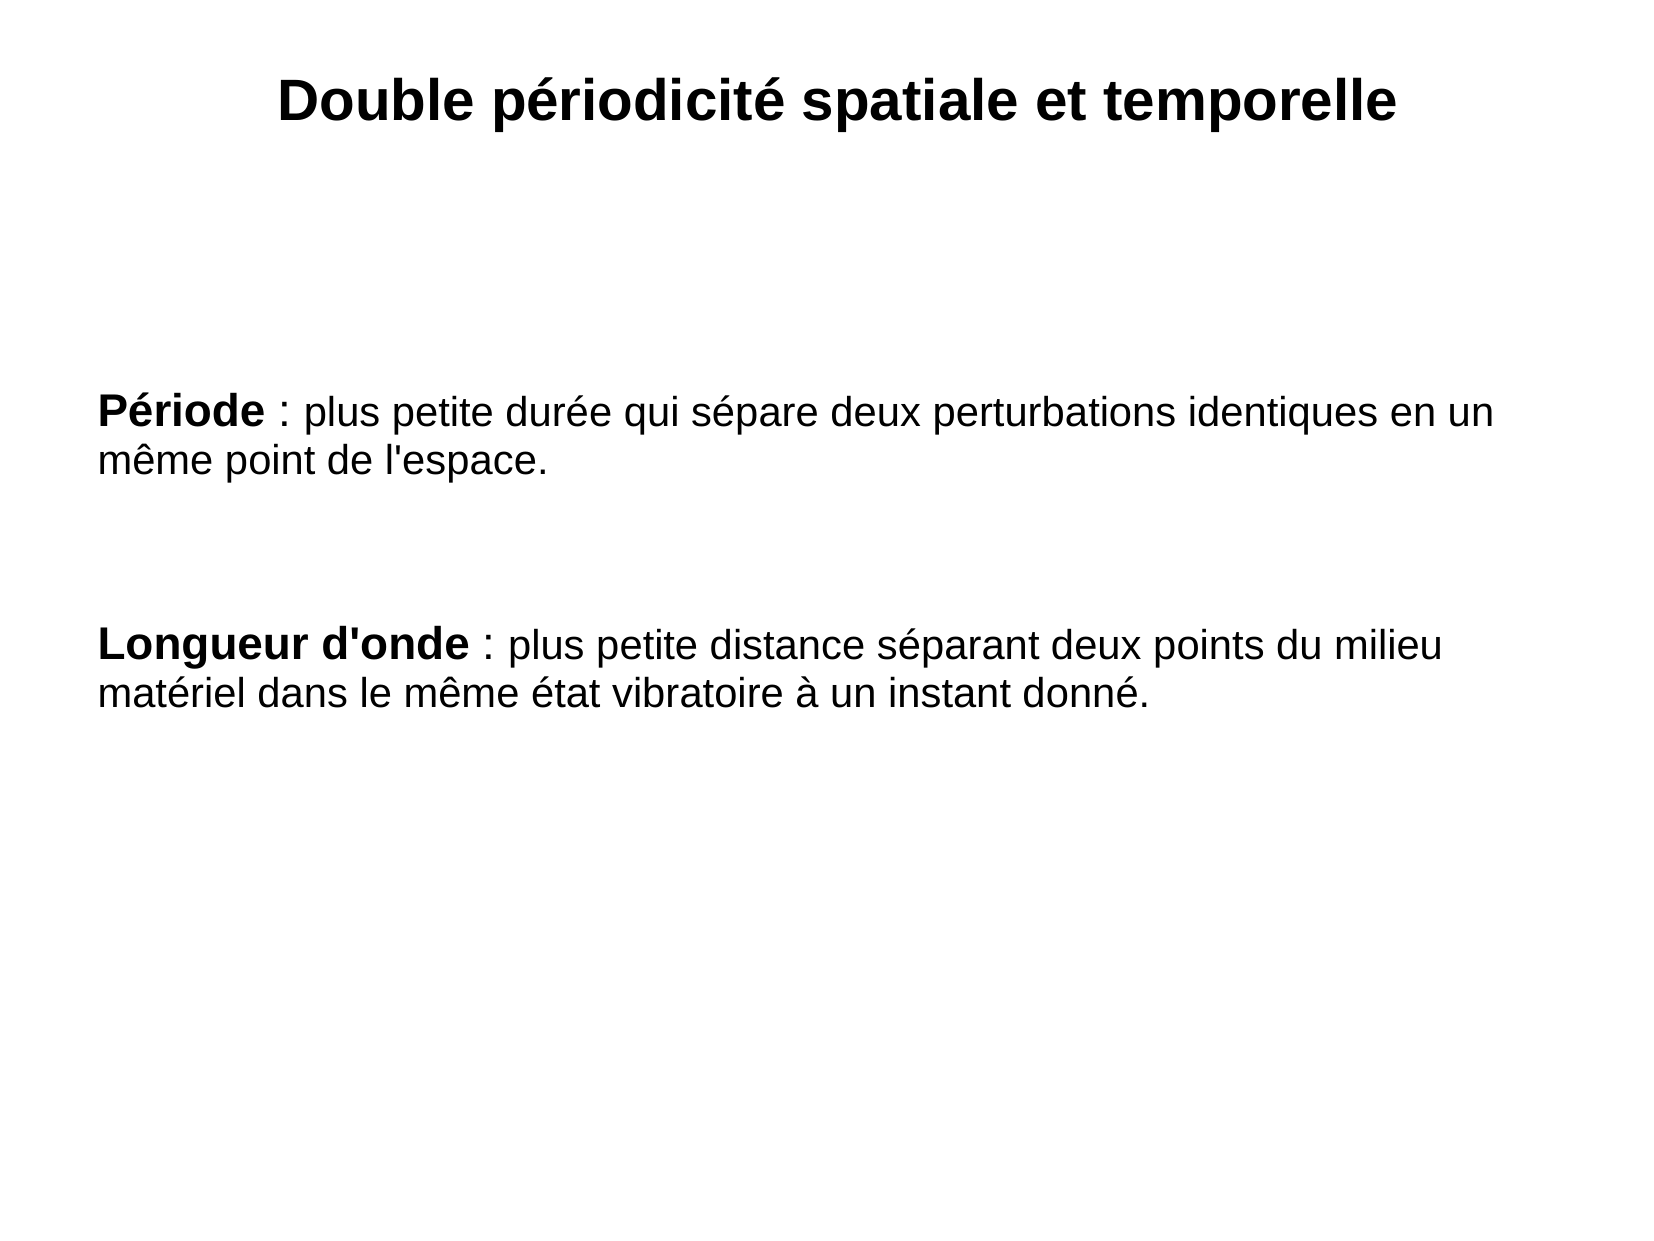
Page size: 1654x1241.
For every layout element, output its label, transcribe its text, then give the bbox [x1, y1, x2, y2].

text_box Période : plus petite durée qui sépare deux perturbations identiques en un même point de l'espace. Longueur d'onde : plus petite distance séparant deux points du milieu matériel dans le même état vibratoire à un instant donné. [82, 377, 1619, 727]
text_box Double périodicité spatiale et temporelle [248, 60, 1430, 142]
